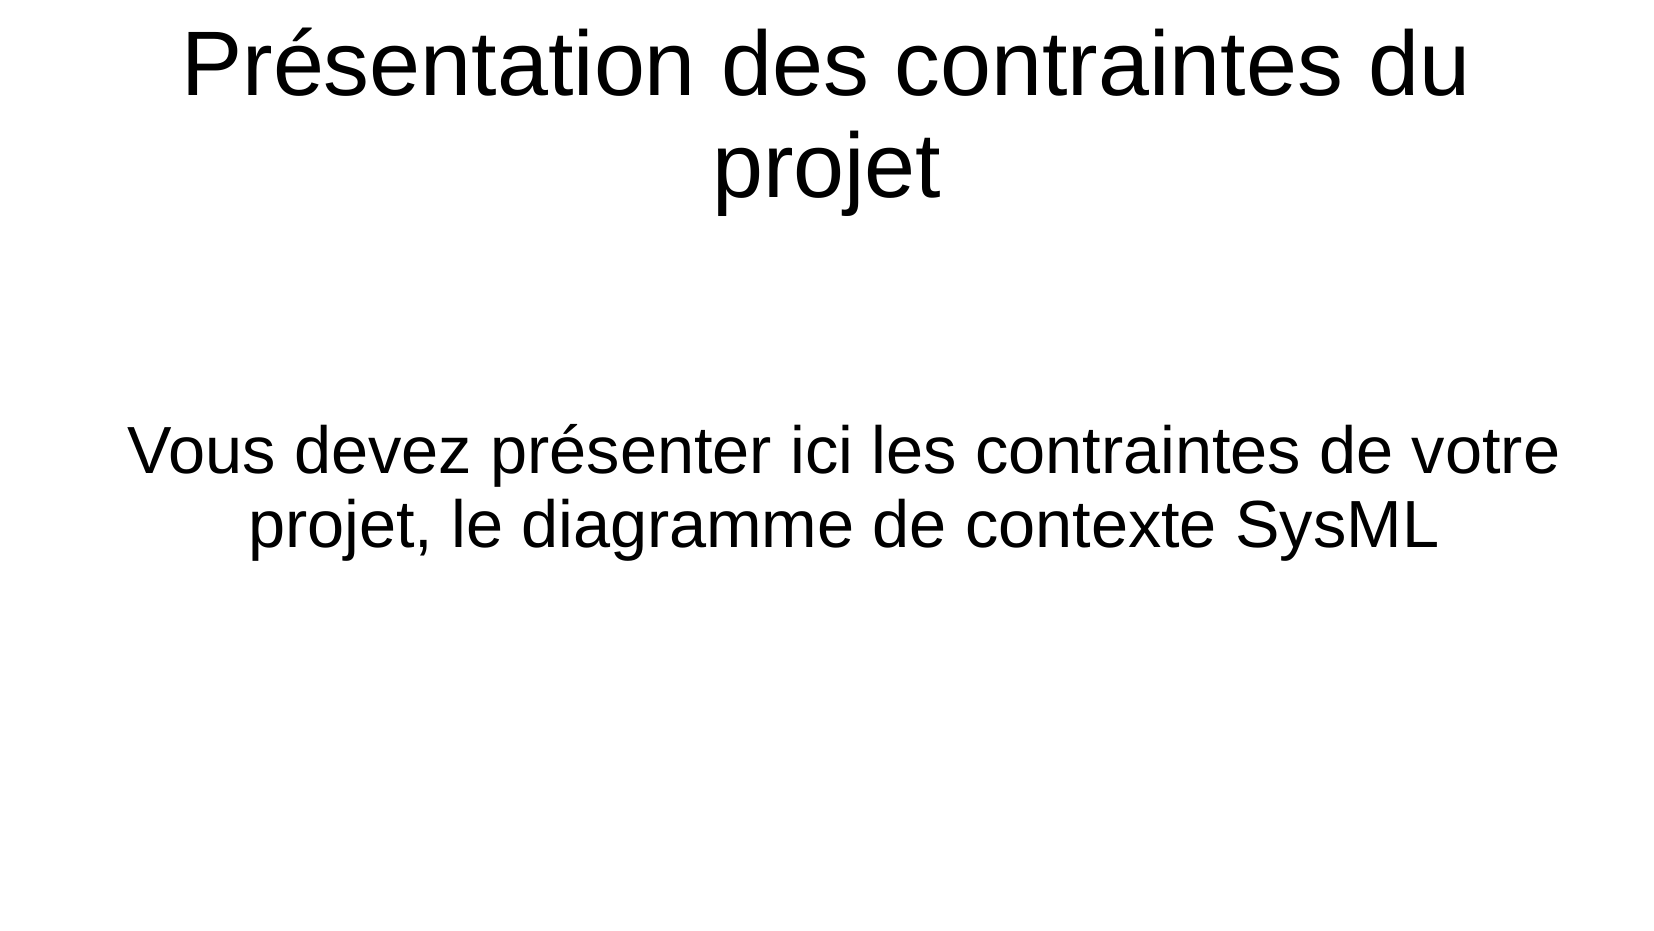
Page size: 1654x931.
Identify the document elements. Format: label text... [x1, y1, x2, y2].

title Présentation des contraintes du projet [82, 12, 1571, 217]
list Vous devez présenter ici les contraintes de votre projet, le diagramme de contexte SysML [82, 217, 1571, 758]
